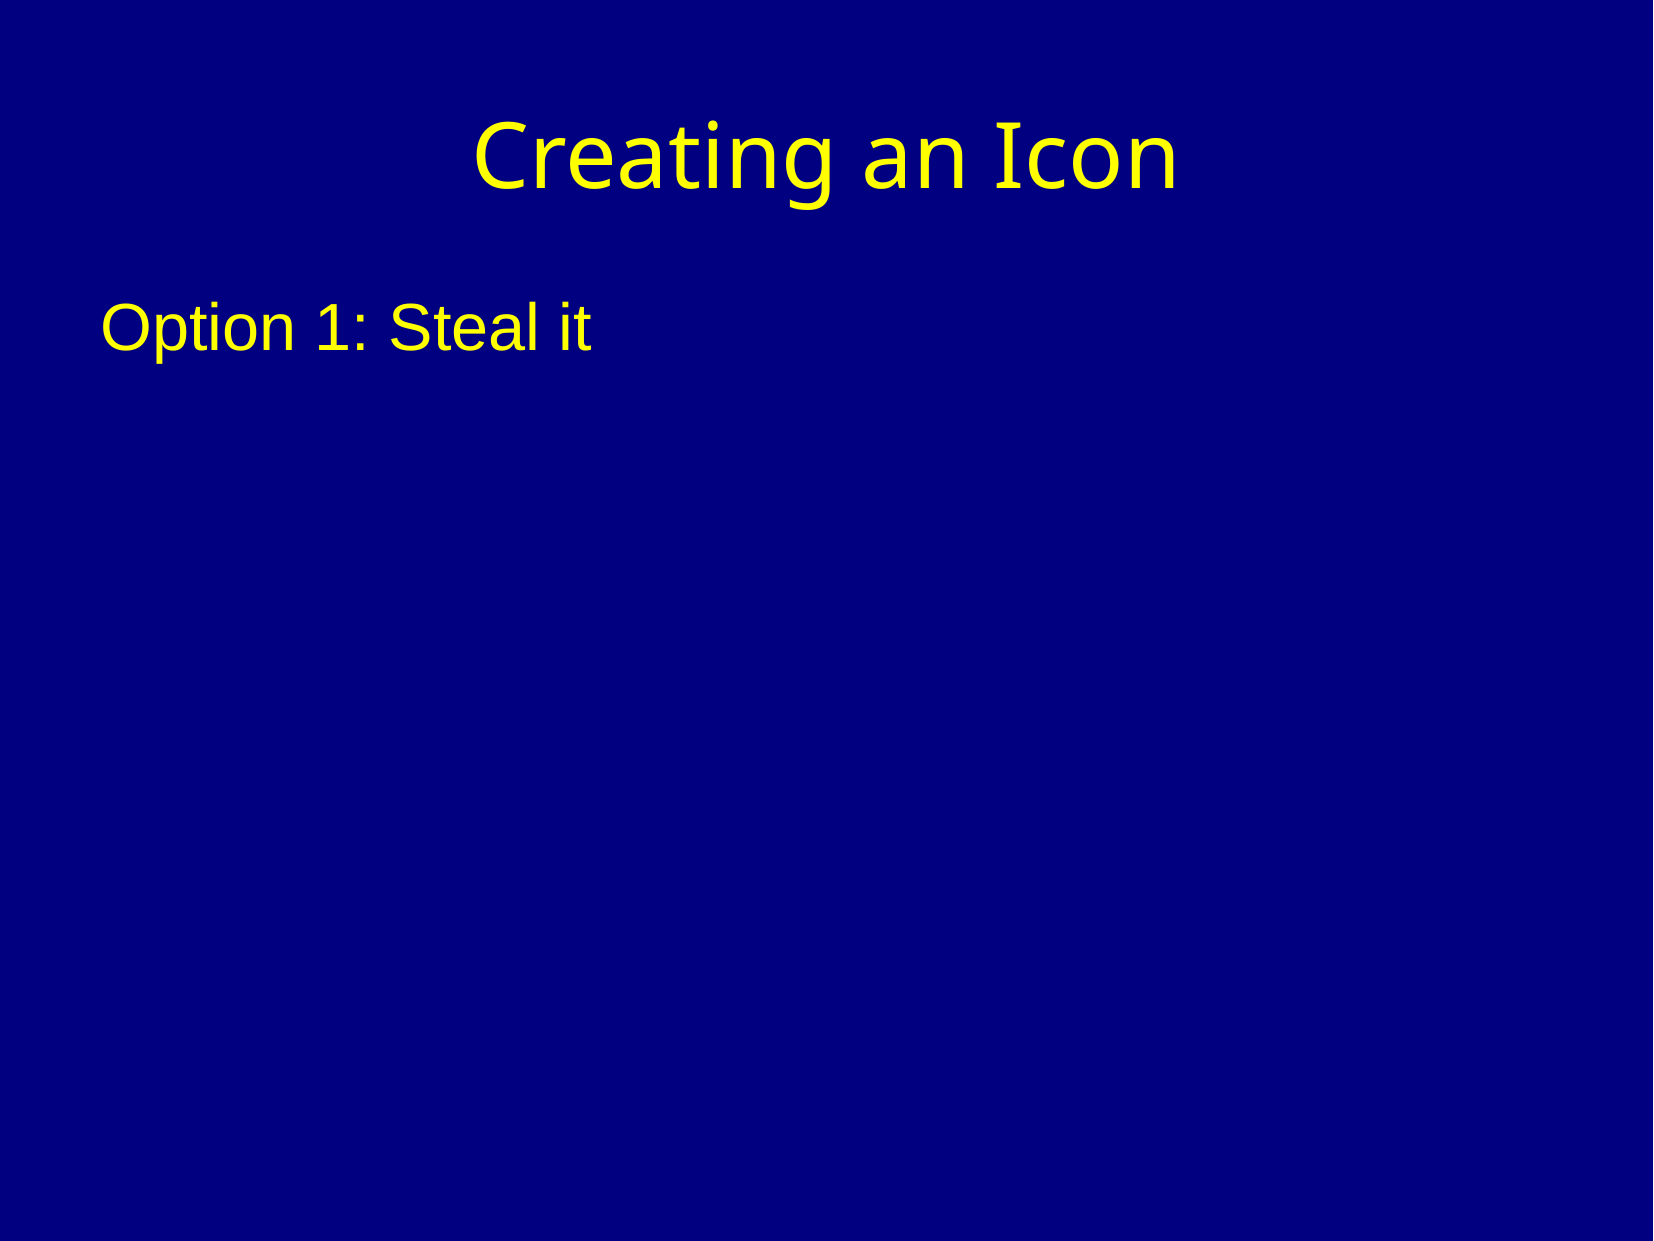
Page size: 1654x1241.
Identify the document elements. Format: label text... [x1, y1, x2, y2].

title Creating an Icon [82, 49, 1571, 257]
list Option 1: Steal it [82, 290, 1571, 1109]
